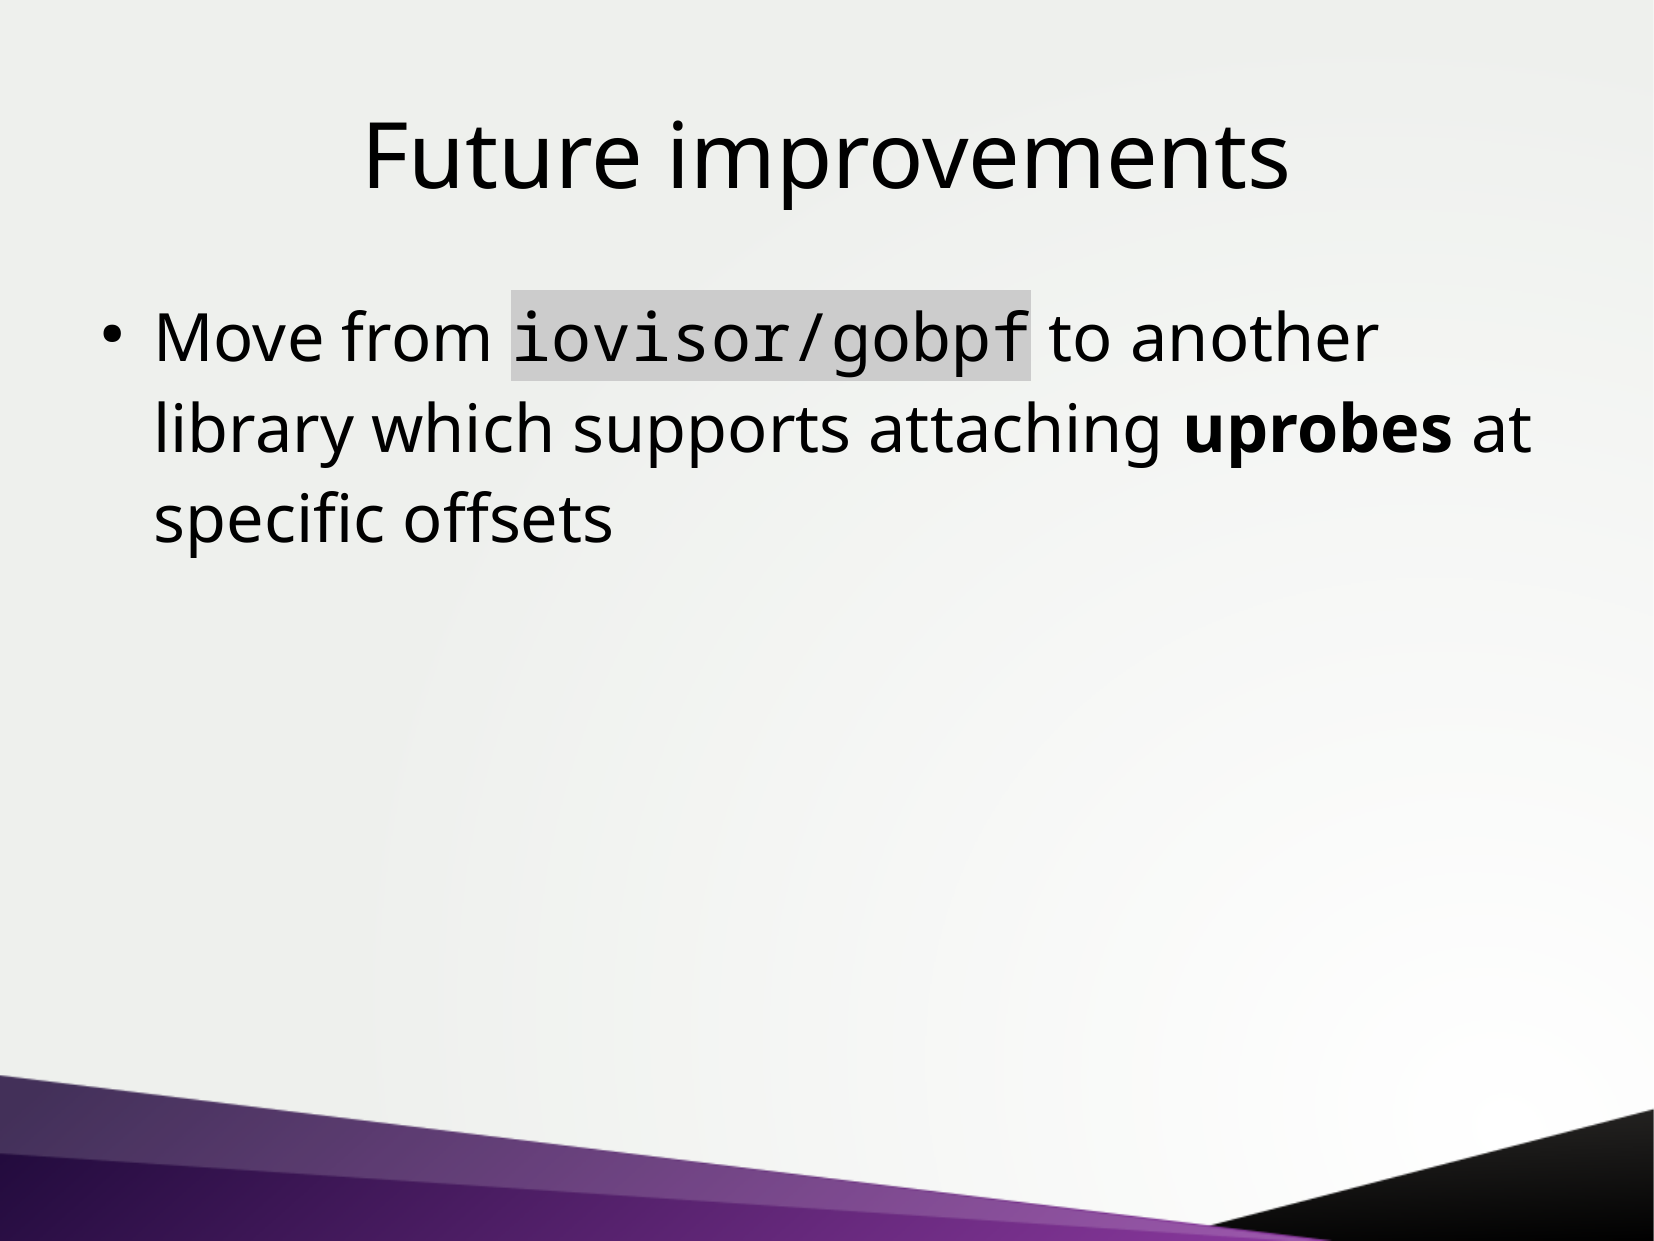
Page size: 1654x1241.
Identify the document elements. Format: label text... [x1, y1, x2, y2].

list Move from iovisor/gobpf to another library which supports attaching uprobes at specific offsets [82, 290, 1571, 1010]
picture [0, 0, 1654, 1241]
title Future improvements [82, 49, 1571, 257]
